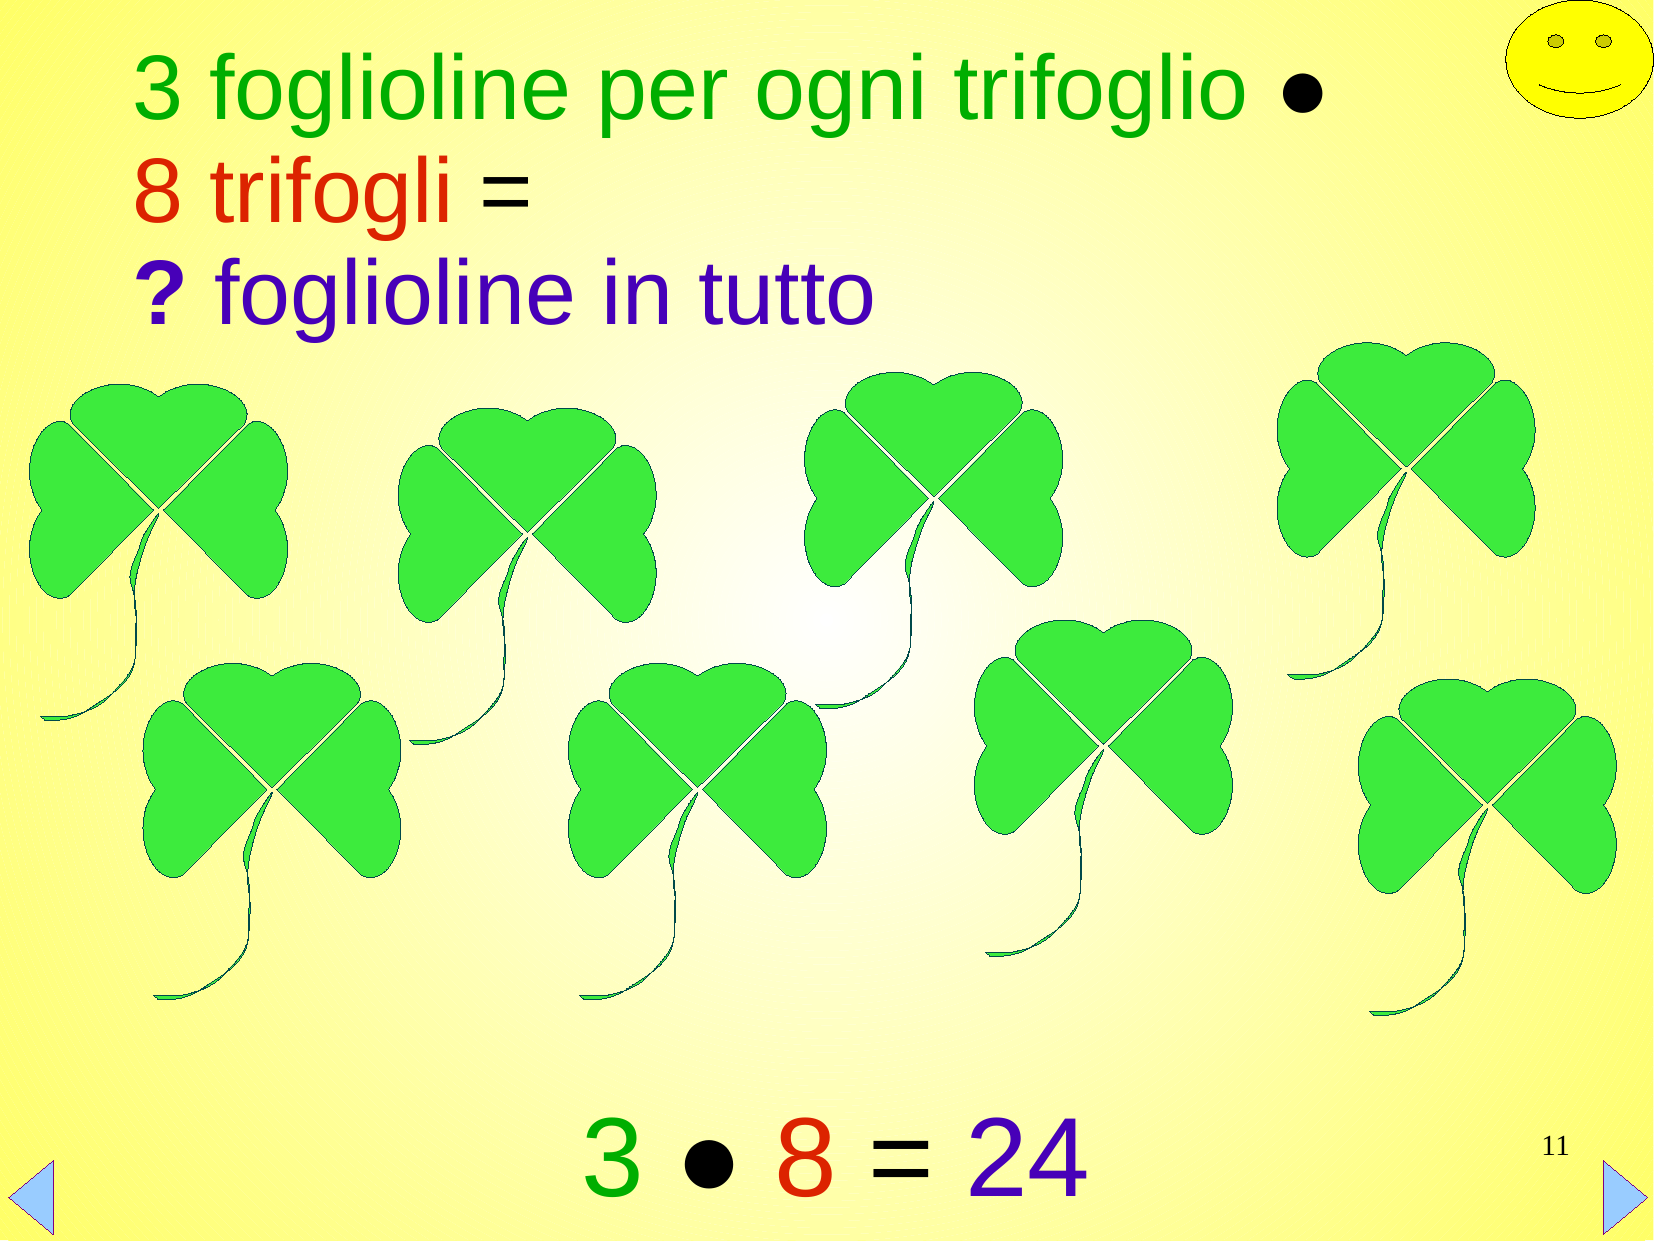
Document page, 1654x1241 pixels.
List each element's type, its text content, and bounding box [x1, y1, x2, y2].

text_box [29, 421, 154, 599]
text_box [1603, 1160, 1648, 1235]
text_box [1505, 0, 1654, 119]
text_box [276, 700, 401, 878]
text_box 3 foglioline per ogni trifoglio ● 8 trifogli = ? foglioline in tutto [118, 29, 1536, 352]
text_box [609, 663, 787, 788]
text_box [1015, 620, 1192, 745]
text_box [974, 657, 1099, 835]
text_box [438, 408, 616, 533]
text_box [398, 445, 523, 623]
text_box [142, 700, 267, 878]
text_box [1369, 808, 1488, 1016]
text_box 3 ● 8 = 24 [566, 1086, 1152, 1228]
text_box [1411, 380, 1536, 558]
text_box [532, 445, 657, 623]
text_box [1277, 380, 1402, 558]
text_box [845, 372, 1023, 497]
text_box [8, 1160, 54, 1235]
text_box [1287, 472, 1407, 680]
text_box [938, 409, 1063, 587]
text_box [815, 501, 934, 709]
text_box [985, 749, 1104, 957]
text_box [702, 700, 827, 878]
text_box [804, 409, 929, 587]
text_box [1492, 716, 1617, 894]
text_box [1108, 657, 1233, 835]
text_box [568, 700, 693, 878]
text_box [1317, 342, 1495, 467]
text_box [579, 792, 698, 1000]
text_box [153, 792, 273, 1000]
text_box [183, 663, 361, 788]
text_box [1398, 679, 1576, 804]
text_box [163, 421, 288, 599]
text_box [70, 384, 248, 509]
text_box [40, 513, 159, 721]
text_box [409, 537, 528, 745]
text_box [1358, 716, 1483, 894]
